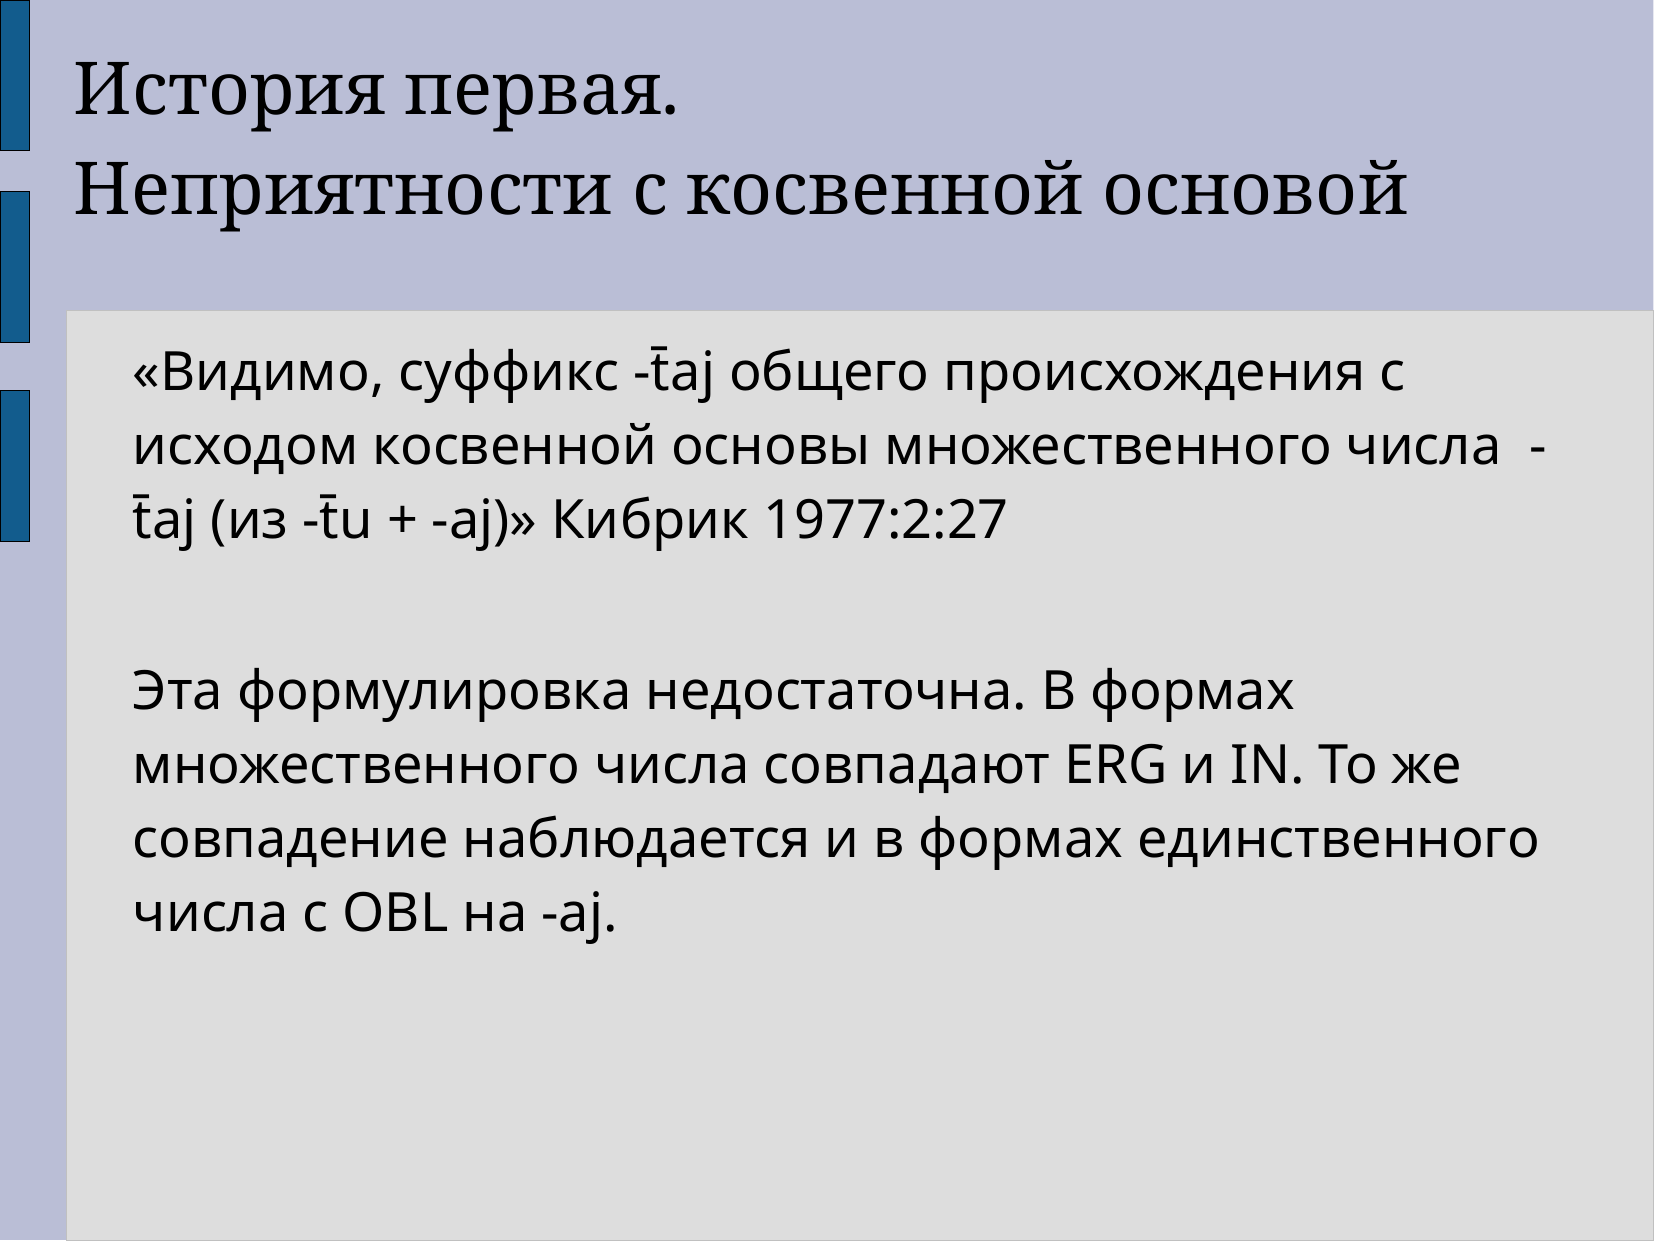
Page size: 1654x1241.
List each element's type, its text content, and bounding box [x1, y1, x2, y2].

text_box История первая. Неприятности с косвенной основой [58, 29, 1654, 242]
text_box «Видимо, суффикс -t̄aj общего происхождения с исходом косвенной основы множественного числа -t̄aj (из -t̄u + -aj)» Кибрик 1977:2:27 Эта формулировка недостаточна. В формах множественного числа совпадают ERG и IN. То же совпадение наблюдается и в формах единственного числа с OBL на -aj. [118, 324, 1625, 1074]
